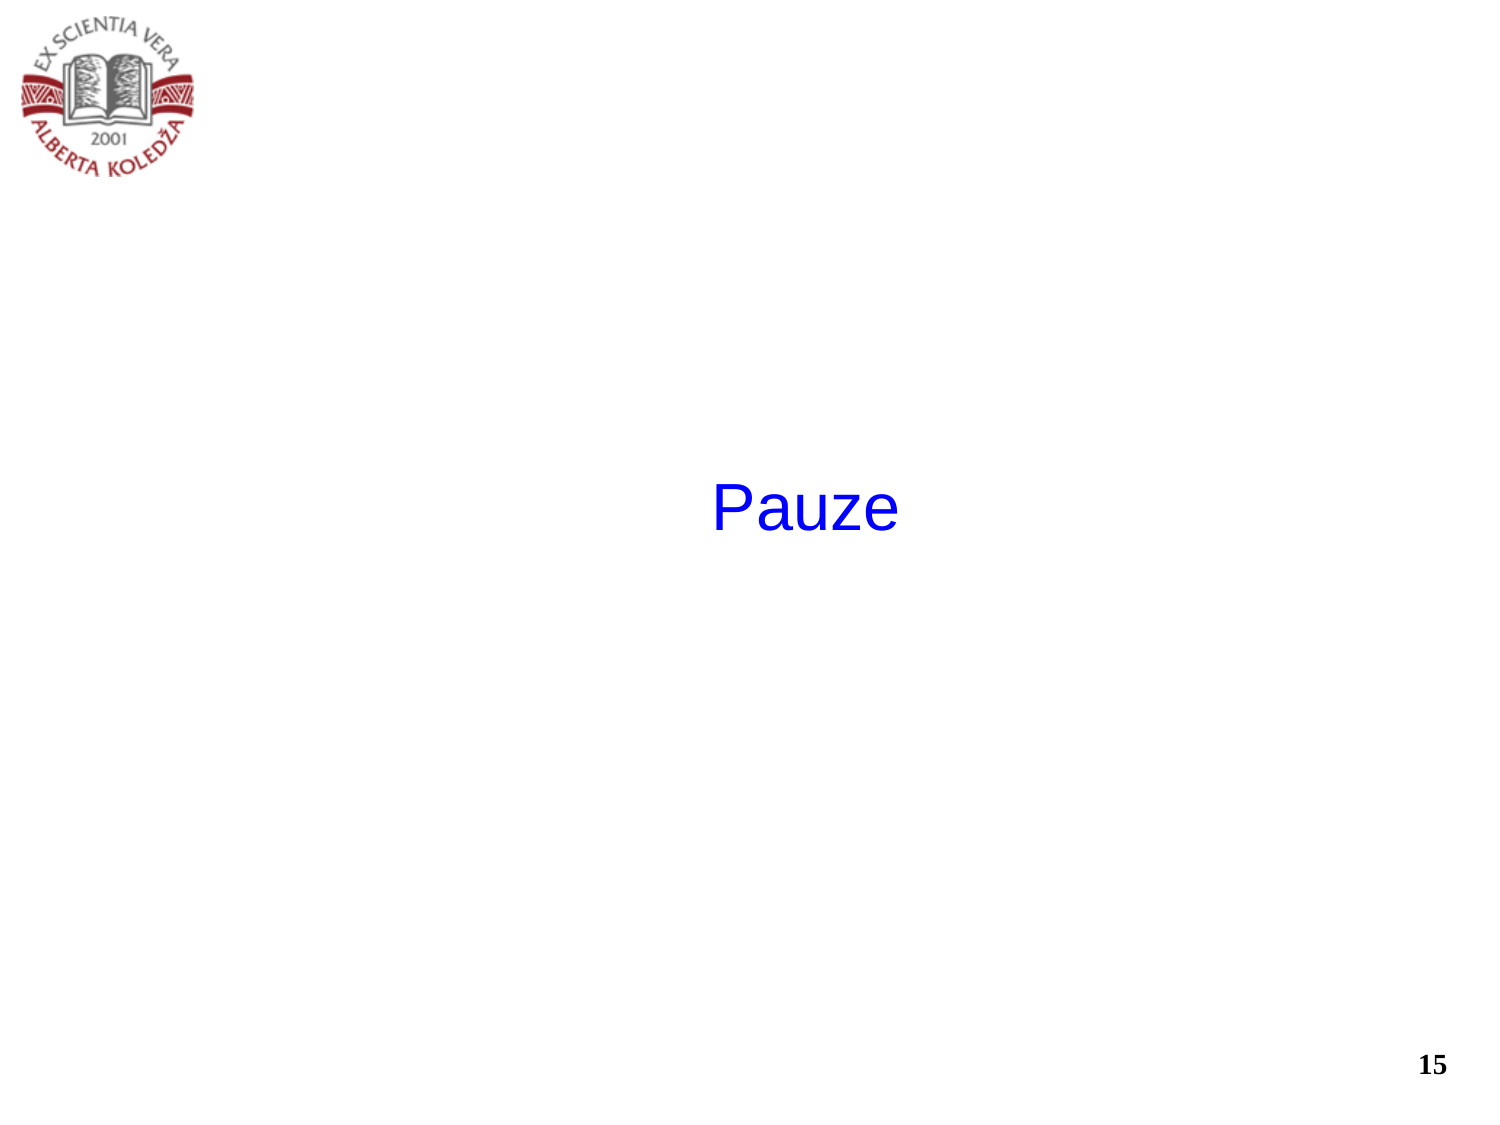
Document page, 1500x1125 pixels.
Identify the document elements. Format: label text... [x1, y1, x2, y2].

text_box <skaitlis> [1312, 1037, 1463, 1101]
picture [21, 16, 194, 177]
subtitle Pauze [187, 44, 1425, 959]
